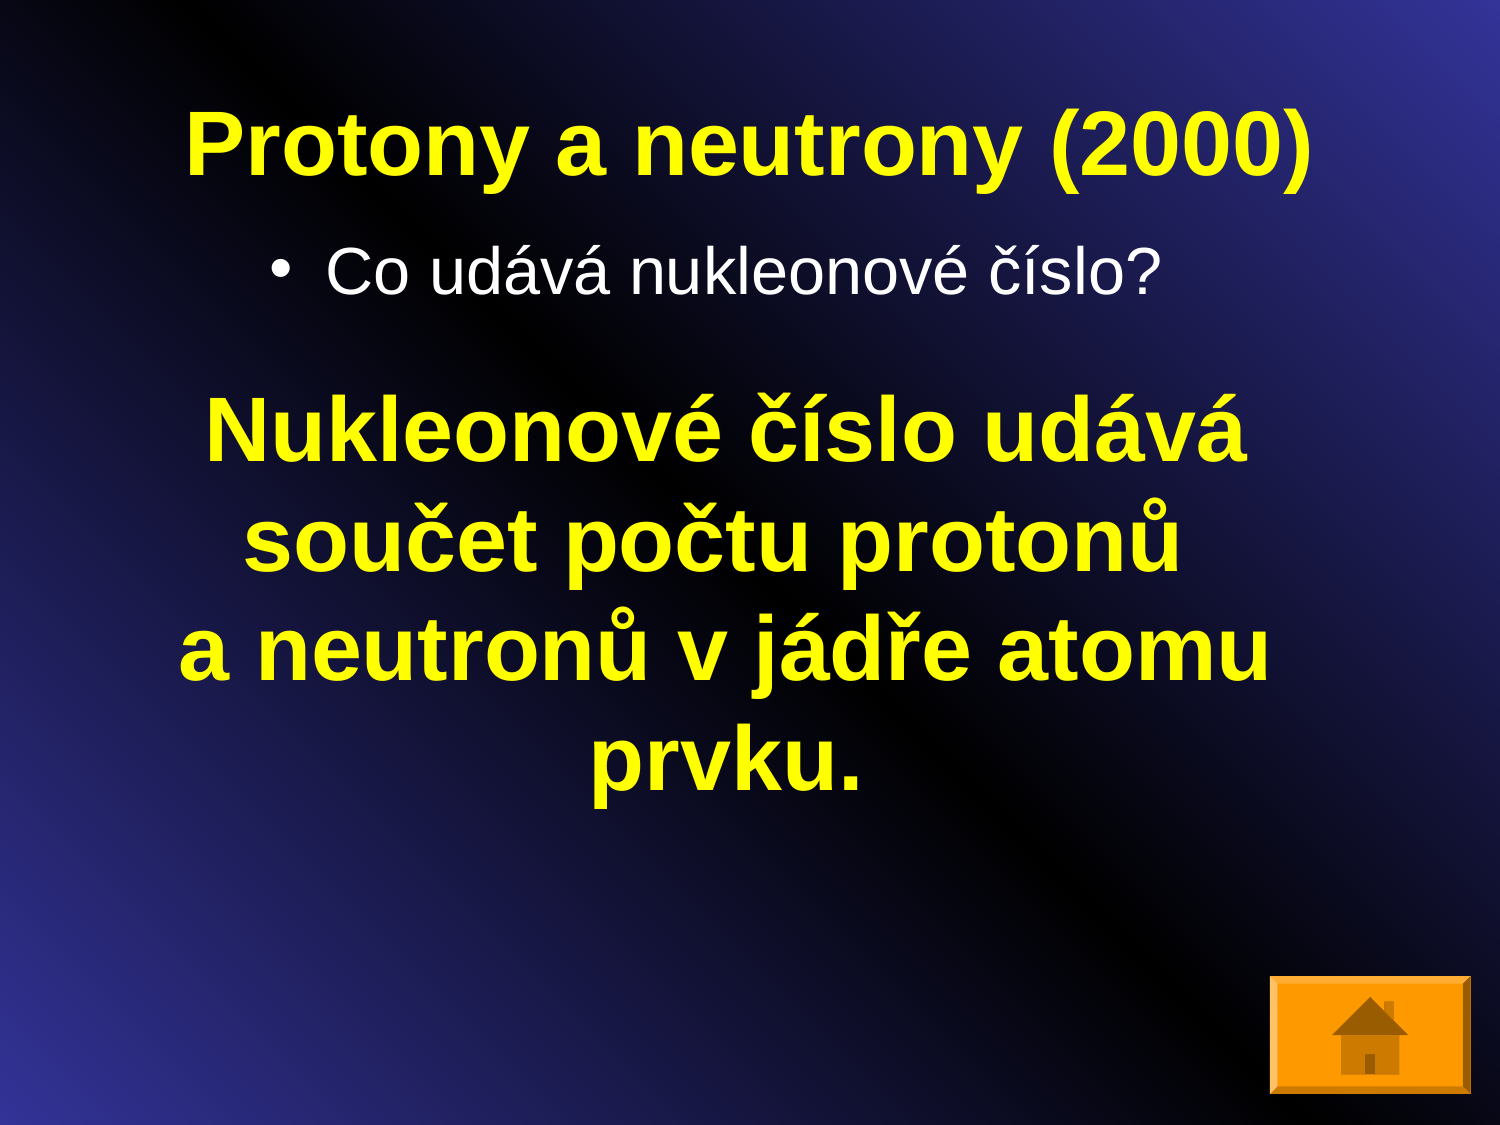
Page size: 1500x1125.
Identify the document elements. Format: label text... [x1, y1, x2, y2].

title Protony a neutrony (2000) [75, 45, 1426, 233]
text_box Nukleonové číslo udává součet počtu protonů a neutronů v jádře atomu prvku. [53, 361, 1400, 817]
text_box [1271, 976, 1471, 1094]
list Co udává nukleonové číslo? [41, 219, 1392, 426]
